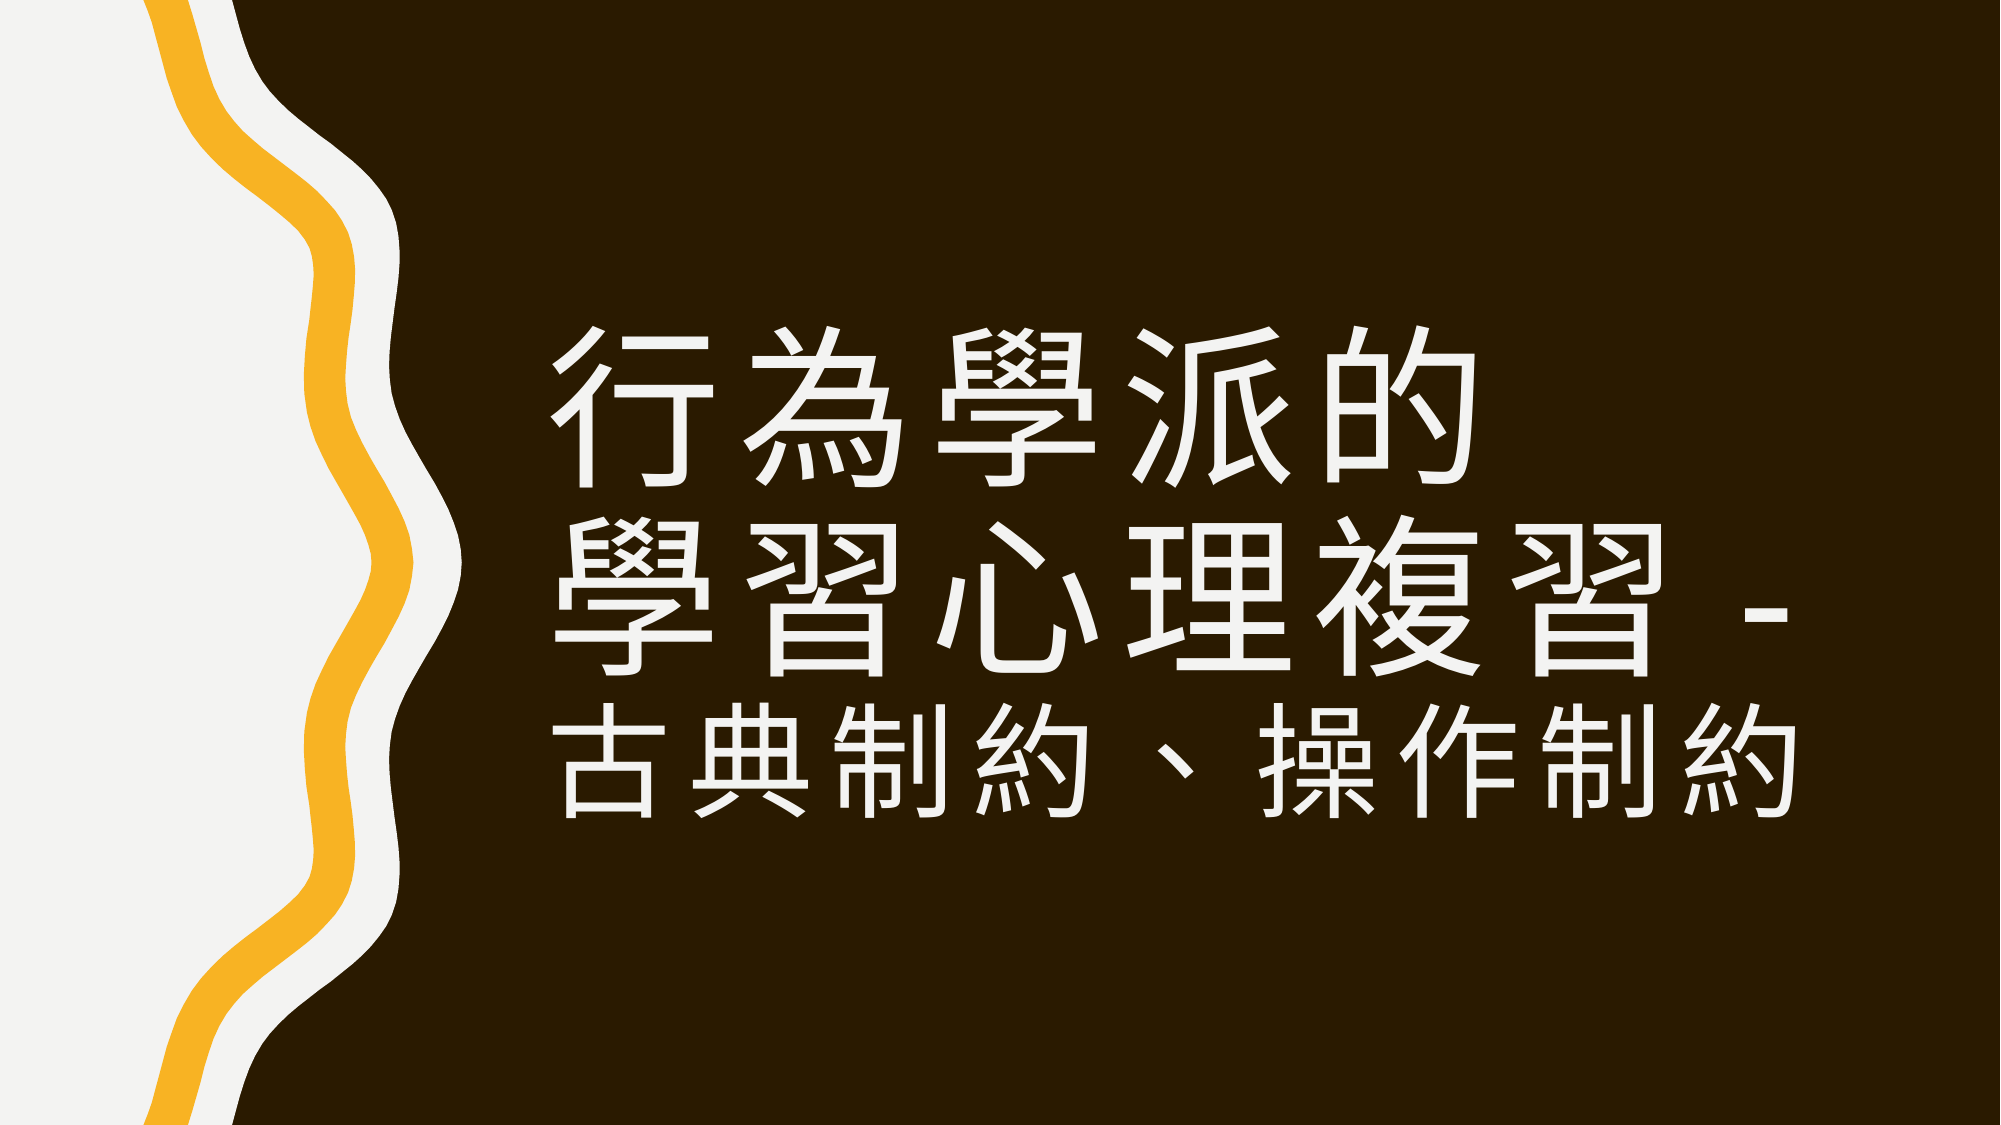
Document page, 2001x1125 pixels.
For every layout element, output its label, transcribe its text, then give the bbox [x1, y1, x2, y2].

title 行為學派的 學習心理複習- 古典制約、操作制約 [531, 176, 1876, 843]
